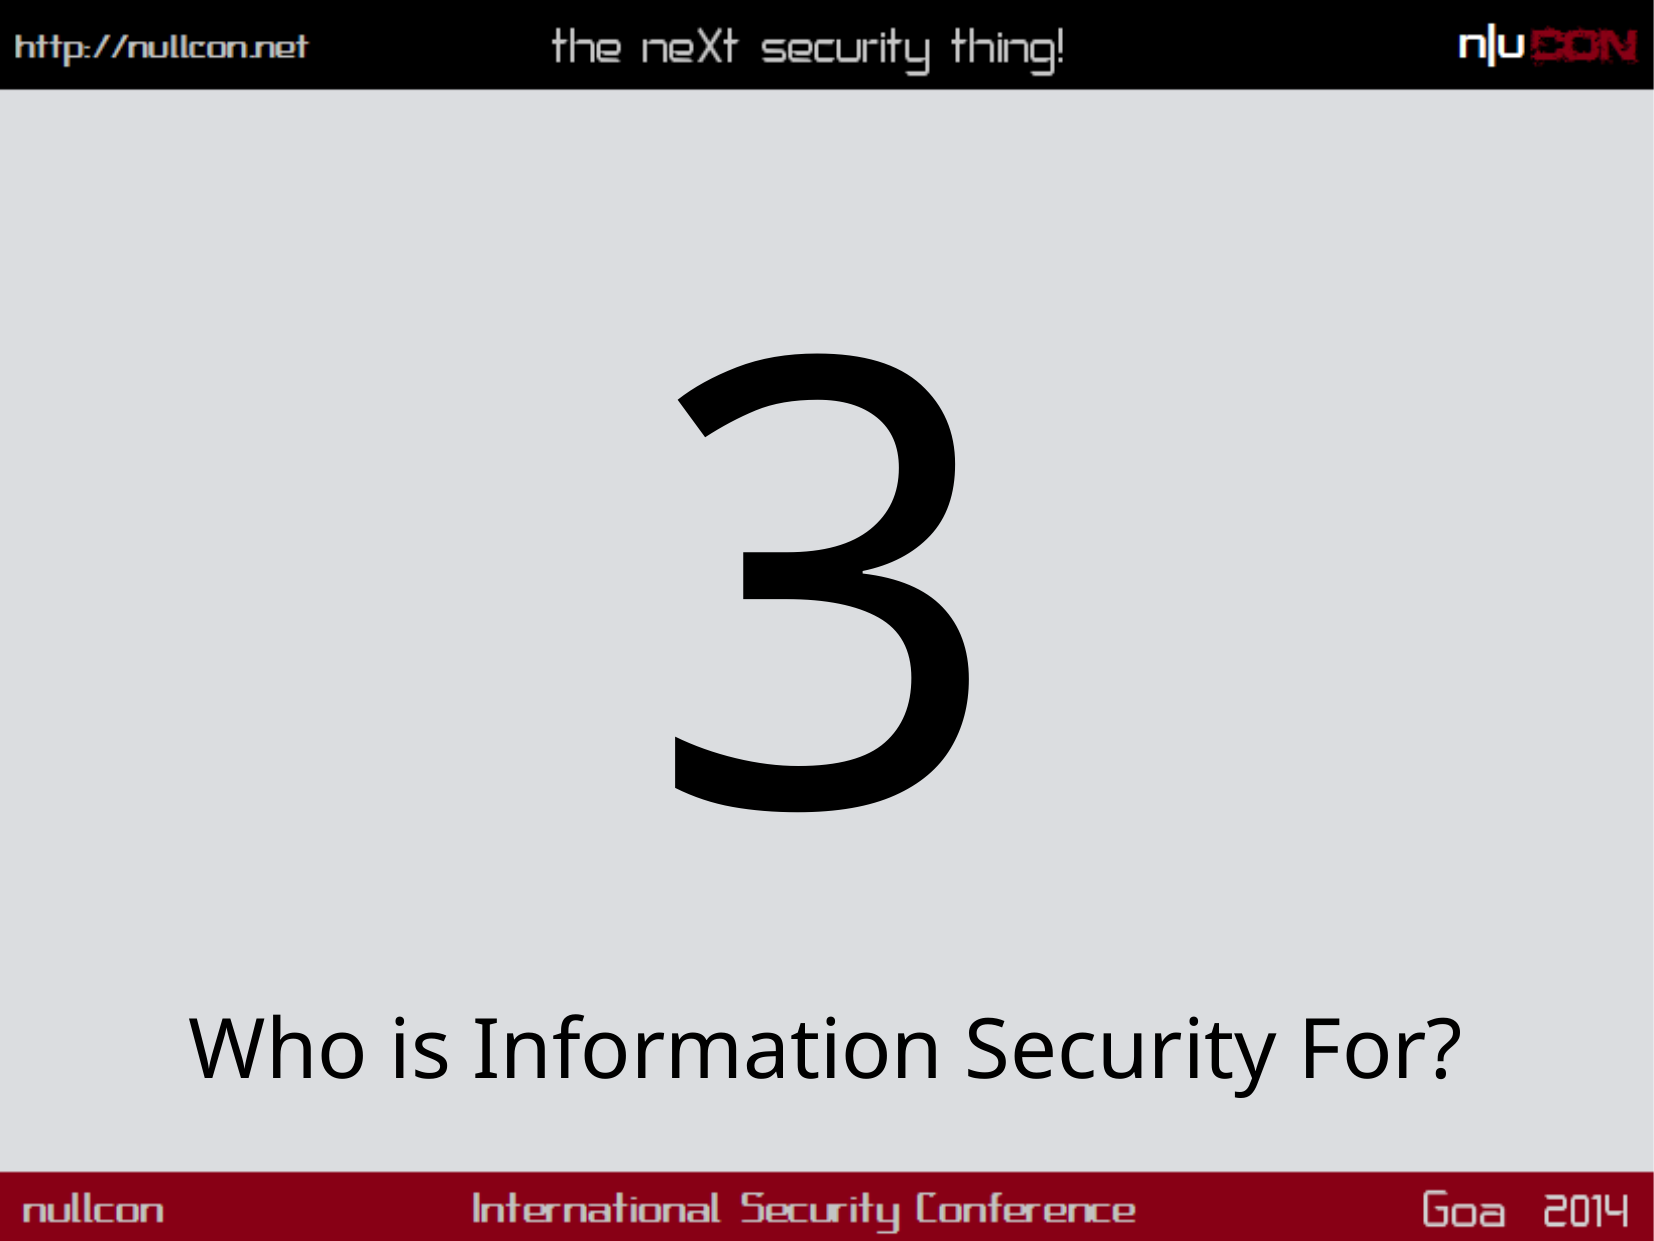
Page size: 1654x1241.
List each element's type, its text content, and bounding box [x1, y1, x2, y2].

picture [0, 0, 1654, 1241]
text_box 3 Who is Information Security For? [82, 90, 1571, 1151]
